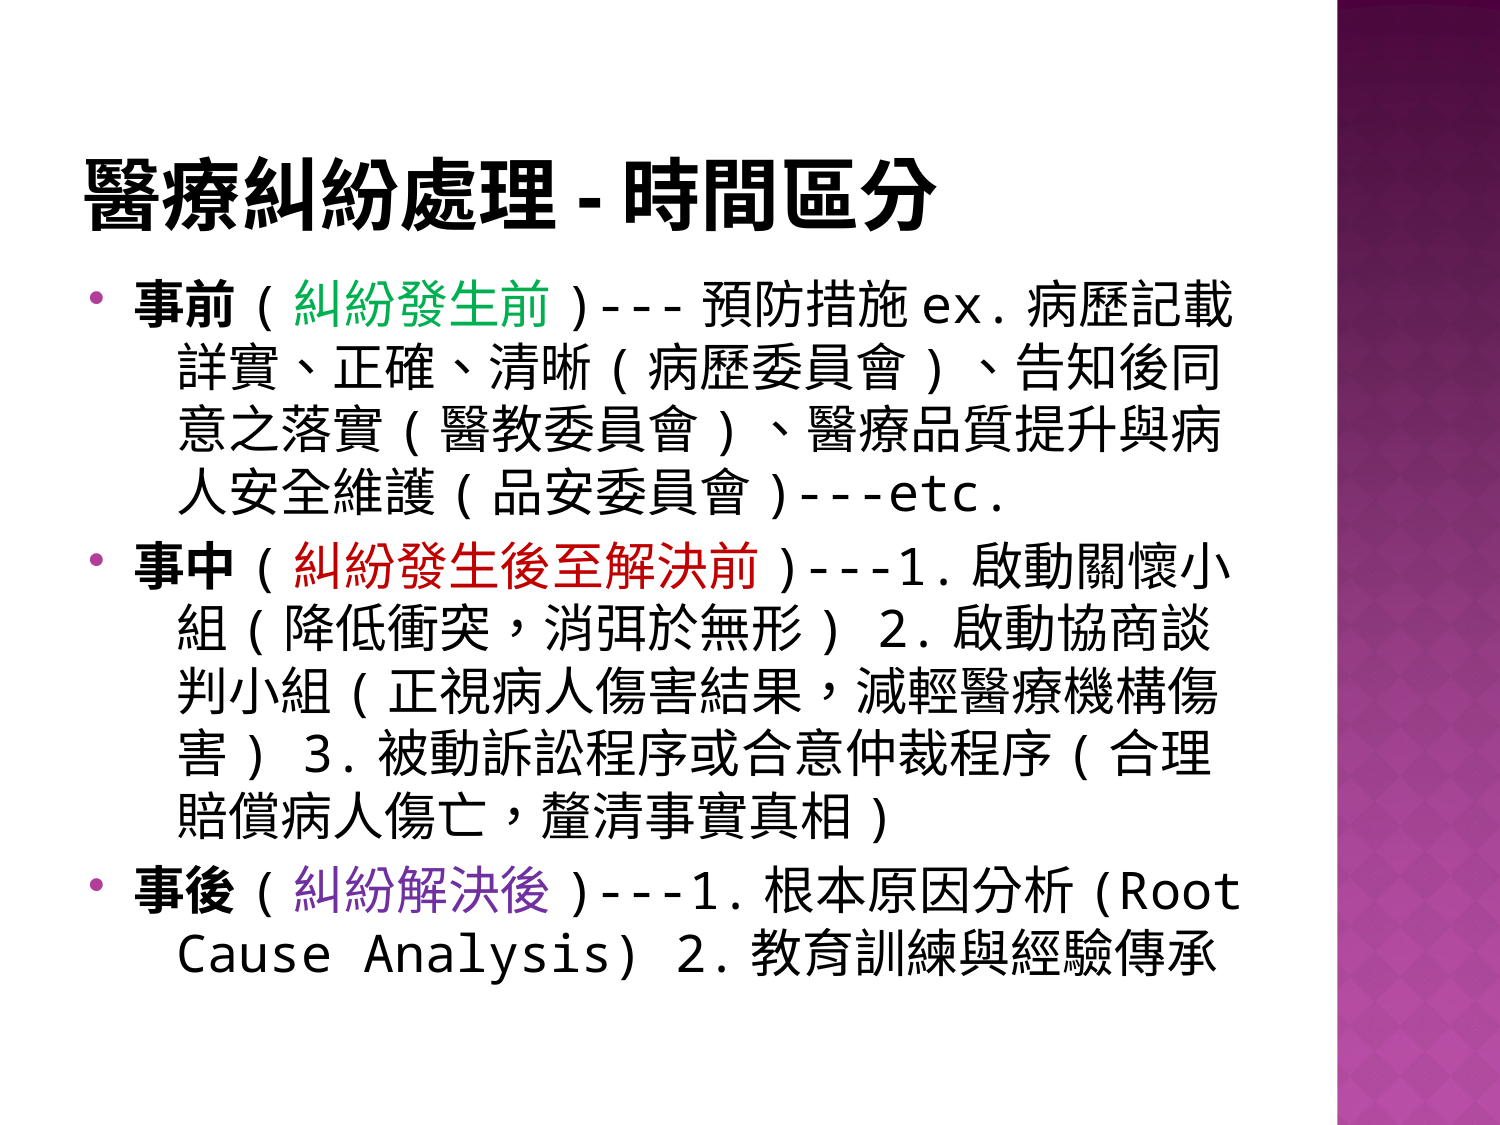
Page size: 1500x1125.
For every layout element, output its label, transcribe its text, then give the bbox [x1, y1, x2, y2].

list 事前(糾紛發生前)---預防措施ex.病歷記載詳實、正確、清晰(病歷委員會)、告知後同意之落實(醫教委員會)、醫療品質提升與病人安全維護(品安委員會)---etc. 事中(糾紛發生後至解決前)---1.啟動關懷小組(降低衝突，消弭於無形) 2.啟動協商談判小組(正視病人傷害結果，減輕醫療機構傷害) 3.被動訴訟程序或合意仲裁程序(合理賠償病人傷亡，釐清事實真相) 事後(糾紛解決後)---1.根本原因分析(Root Cause Analysis) 2.教育訓練與經驗傳承 [75, 264, 1263, 1060]
title 醫療糾紛處理-時間區分 [75, 52, 1263, 240]
